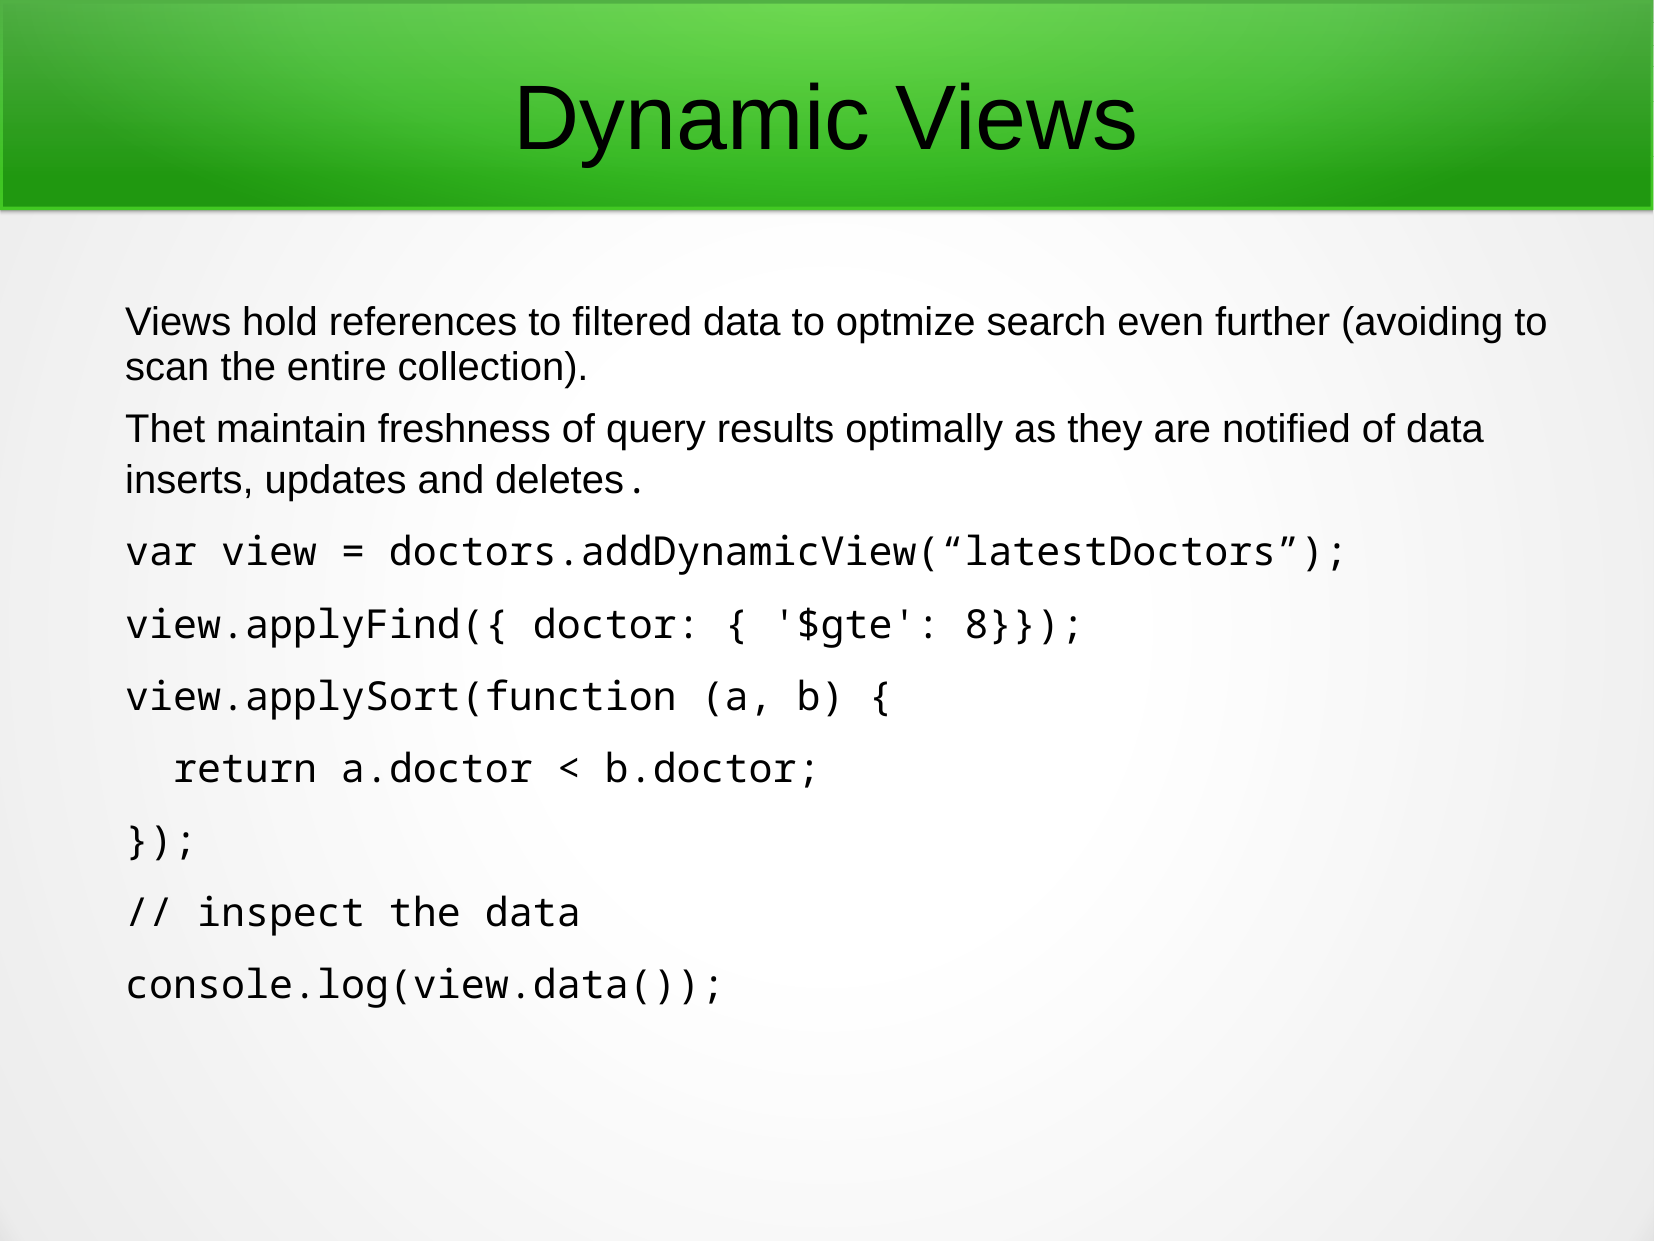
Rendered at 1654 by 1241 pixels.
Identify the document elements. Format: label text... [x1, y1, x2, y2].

title Dynamic Views [82, 47, 1571, 189]
list Views hold references to filtered data to optmize search even further (avoiding to scan the entire collection). Thet maintain freshness of query results optimally as they are notified of data inserts, updates and deletes. var view = doctors.addDynamicView(“latestDoctors”); view.applyFind({ doctor: { '$gte': 8}}); view.applySort(function (a, b) { return a.doctor < b.doctor; }); // inspect the data console.log(view.data()); [82, 299, 1571, 1019]
